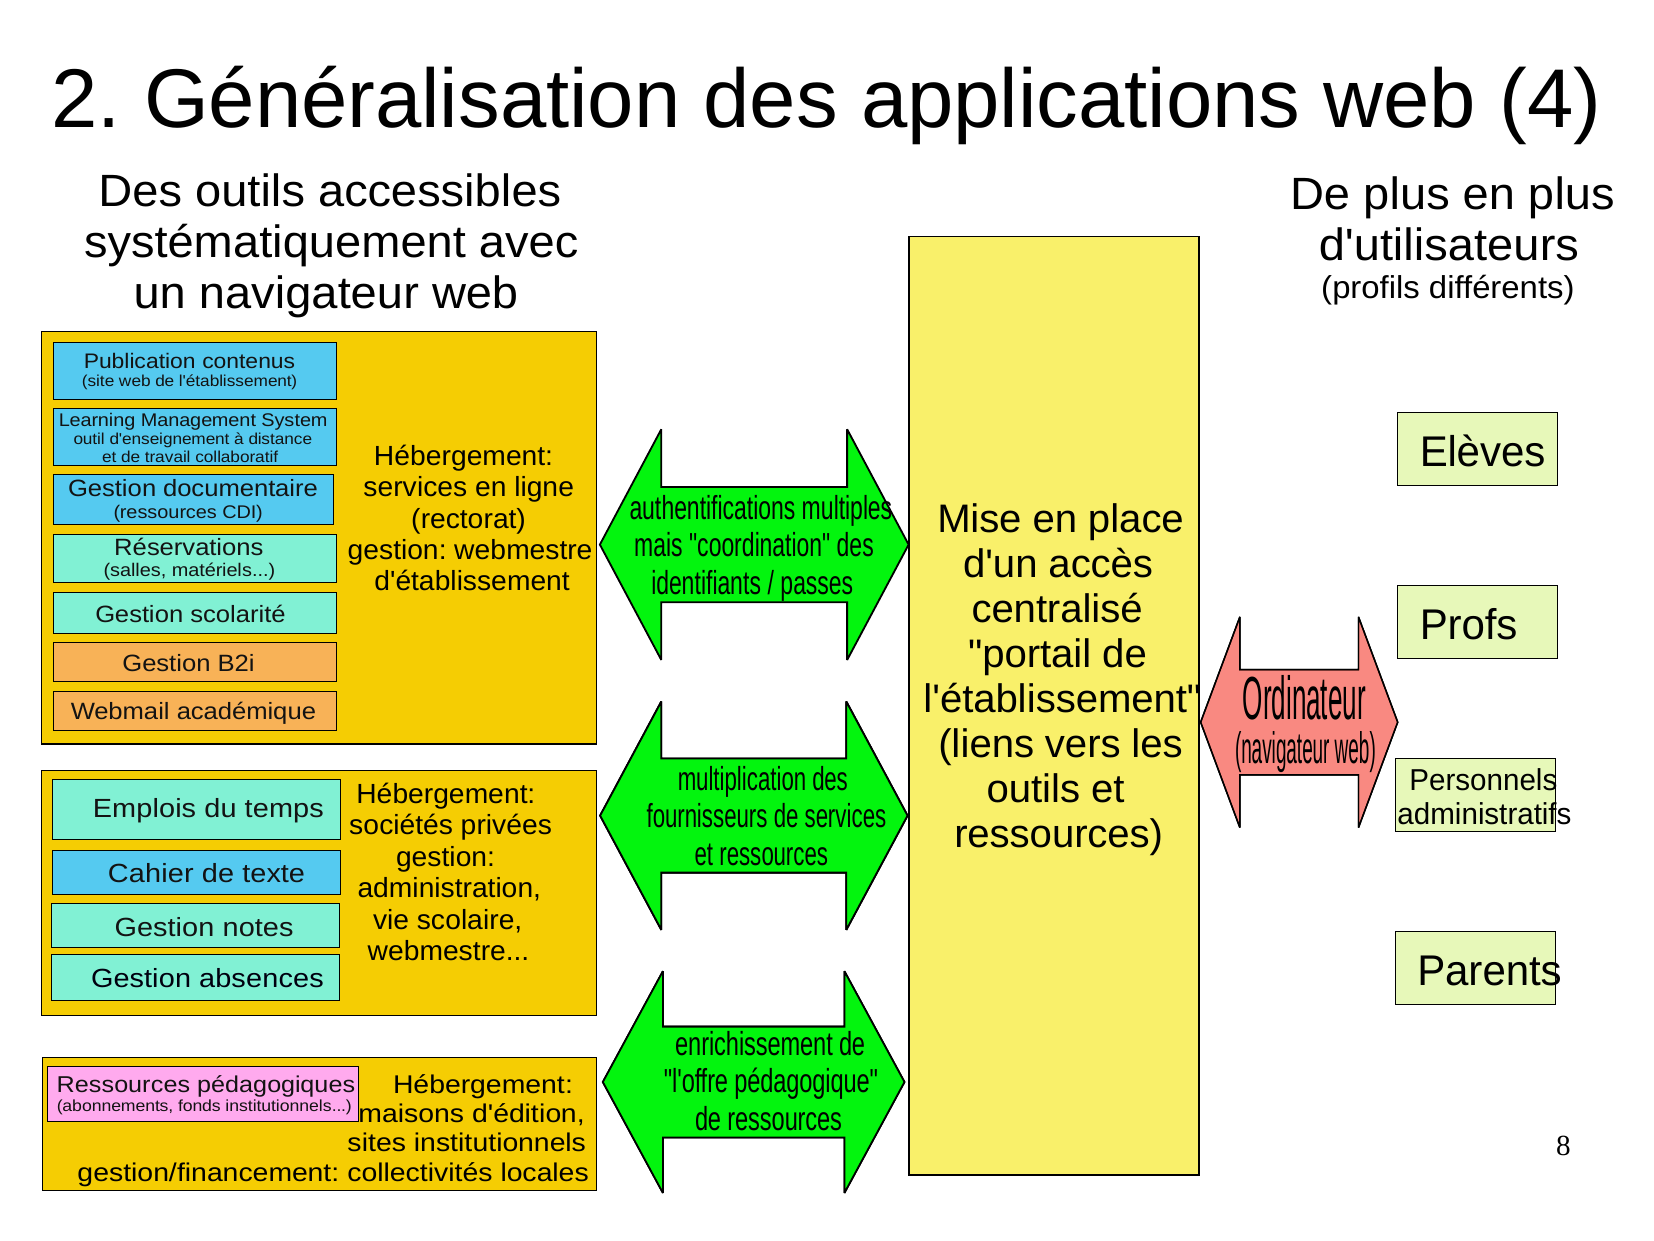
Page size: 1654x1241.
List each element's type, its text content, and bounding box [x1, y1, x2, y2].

text_box [42, 332, 597, 744]
text_box identifiants / passes [651, 564, 852, 602]
text_box l'établissement" [999, 684, 1016, 712]
text_box (site web de l'établissement) [81, 372, 294, 391]
text_box mais "coordination" des [634, 526, 873, 564]
text_box outil d'enseignement à distance [73, 430, 313, 448]
text_box (liens vers les [938, 721, 1184, 767]
text_box enrichissement de [675, 1025, 868, 1062]
text_box Cahier de texte [107, 859, 304, 889]
text_box l'établissement" [976, 691, 995, 712]
text_box et de travail collaboratif [102, 448, 275, 466]
text_box Réservations [114, 534, 264, 560]
text_box de ressources [694, 1100, 845, 1138]
text_box Webmail académique [70, 698, 317, 725]
text_box (profils différents) [1321, 269, 1578, 306]
text_box [42, 1057, 597, 1190]
text_box Gestion B2i [122, 649, 255, 677]
text_box [599, 429, 909, 660]
text_box fournisseurs de services [646, 797, 884, 835]
text_box [602, 971, 694, 1193]
text_box l'établissement" [1038, 691, 1054, 712]
text_box centralisé [971, 586, 1144, 631]
text_box sociétés privées [349, 810, 550, 841]
text_box services en ligne [363, 471, 572, 503]
text_box "portail de [968, 631, 1148, 676]
text_box (ressources CDI) [113, 501, 264, 522]
text_box gestion: webmestre [347, 534, 591, 566]
text_box Learning Management System [58, 409, 329, 431]
text_box Profs [1419, 600, 1519, 650]
text_box [1398, 586, 1557, 658]
text_box authentifications multiples [629, 489, 891, 527]
text_box (rectorat) [403, 503, 525, 534]
text_box Gestion notes [114, 912, 293, 942]
text_box et ressources [694, 835, 827, 873]
text_box [41, 770, 597, 1015]
text_box gestion/financement: collectivités locales [77, 1157, 590, 1187]
text_box vie scolaire, [373, 904, 521, 935]
text_box [600, 701, 908, 930]
text_box Hébergement: [393, 1070, 590, 1100]
text_box Publication contenus [83, 349, 296, 373]
text_box Gestion absences [90, 964, 323, 994]
text_box multiplication des [677, 760, 853, 797]
text_box [1398, 413, 1557, 485]
text_box Des outils accessibles [98, 165, 557, 216]
text_box Emplois du temps [92, 793, 323, 824]
text_box "l'offre pédagogique" [663, 1062, 883, 1100]
text_box [1396, 759, 1555, 831]
text_box Personnels [1409, 762, 1559, 796]
text_box maisons d'édition, [358, 1099, 585, 1128]
text_box Gestion documentaire [68, 475, 319, 502]
text_box un navigateur web [133, 267, 516, 319]
text_box outils et [986, 766, 1126, 811]
text_box [844, 971, 905, 1193]
text_box Gestion scolarité [95, 601, 286, 628]
text_box [1396, 932, 1555, 1004]
text_box l'établissement" [942, 691, 960, 712]
text_box (abonnements, fonds institutionnels...) [56, 1097, 356, 1116]
text_box l'établissement" [1078, 691, 1096, 712]
text_box [910, 237, 1198, 1174]
text_box Hébergement: [356, 778, 549, 810]
text_box l'établissement" [1134, 691, 1151, 712]
text_box Mise en place [937, 496, 1185, 541]
text_box Hébergement: [373, 440, 567, 471]
text_box Ordinateur [1242, 664, 1366, 733]
text_box (navigateur web) [1235, 723, 1376, 774]
text_box l'établissement" [1157, 691, 1173, 711]
text_box d'un accès [963, 541, 1154, 586]
text_box gestion: [396, 841, 494, 872]
text_box administration, [357, 872, 540, 904]
text_box webmestre... [367, 935, 528, 967]
text_box d'utilisateurs [1318, 219, 1577, 270]
title 2. Généralisation des applications web (4) [35, 0, 1619, 201]
text_box l'établissement" [1058, 691, 1074, 712]
text_box [1360, 626, 1396, 818]
text_box De plus en plus [1289, 168, 1625, 219]
text_box systématiquement avec [84, 216, 575, 267]
text_box d'établissement [366, 565, 568, 597]
text_box (salles, matériels...) [103, 560, 276, 581]
text_box Parents [1417, 946, 1564, 996]
text_box [1202, 625, 1242, 820]
text_box ressources) [954, 811, 1164, 857]
text_box Ressources pédagogiques [56, 1071, 355, 1097]
text_box Elèves [1419, 427, 1548, 476]
text_box administratifs [1397, 796, 1573, 832]
text_box sites institutionnels [347, 1128, 587, 1157]
